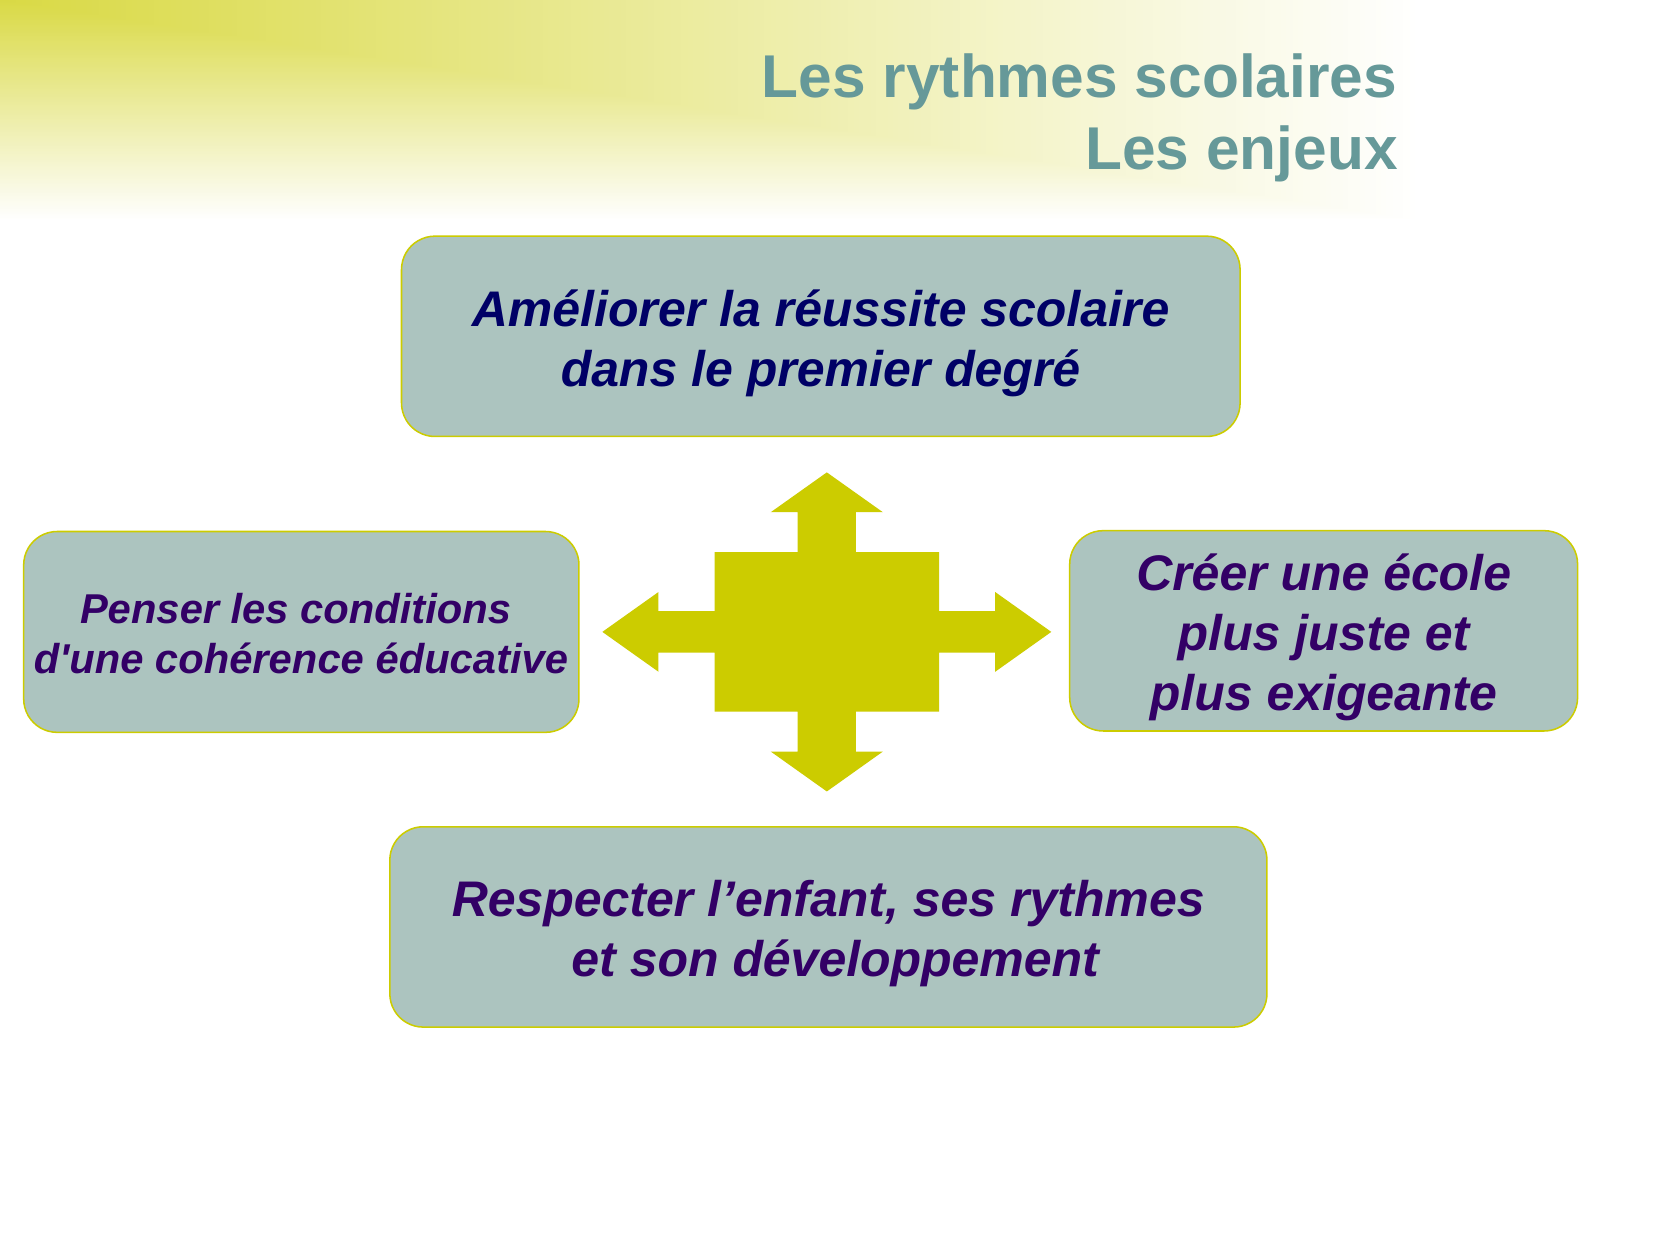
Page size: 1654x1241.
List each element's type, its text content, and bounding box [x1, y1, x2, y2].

text_box Les rythmes scolaires Les enjeux [0, 0, 1416, 219]
text_box Améliorer la réussite scolaire dans le premier degré [401, 236, 1241, 437]
text_box [602, 472, 1052, 792]
text_box Penser les conditions d'une cohérence éducative [23, 531, 579, 733]
text_box Créer une école plus juste et plus exigeante [1069, 530, 1578, 731]
text_box Respecter l’enfant, ses rythmes et son développement [389, 826, 1267, 1028]
